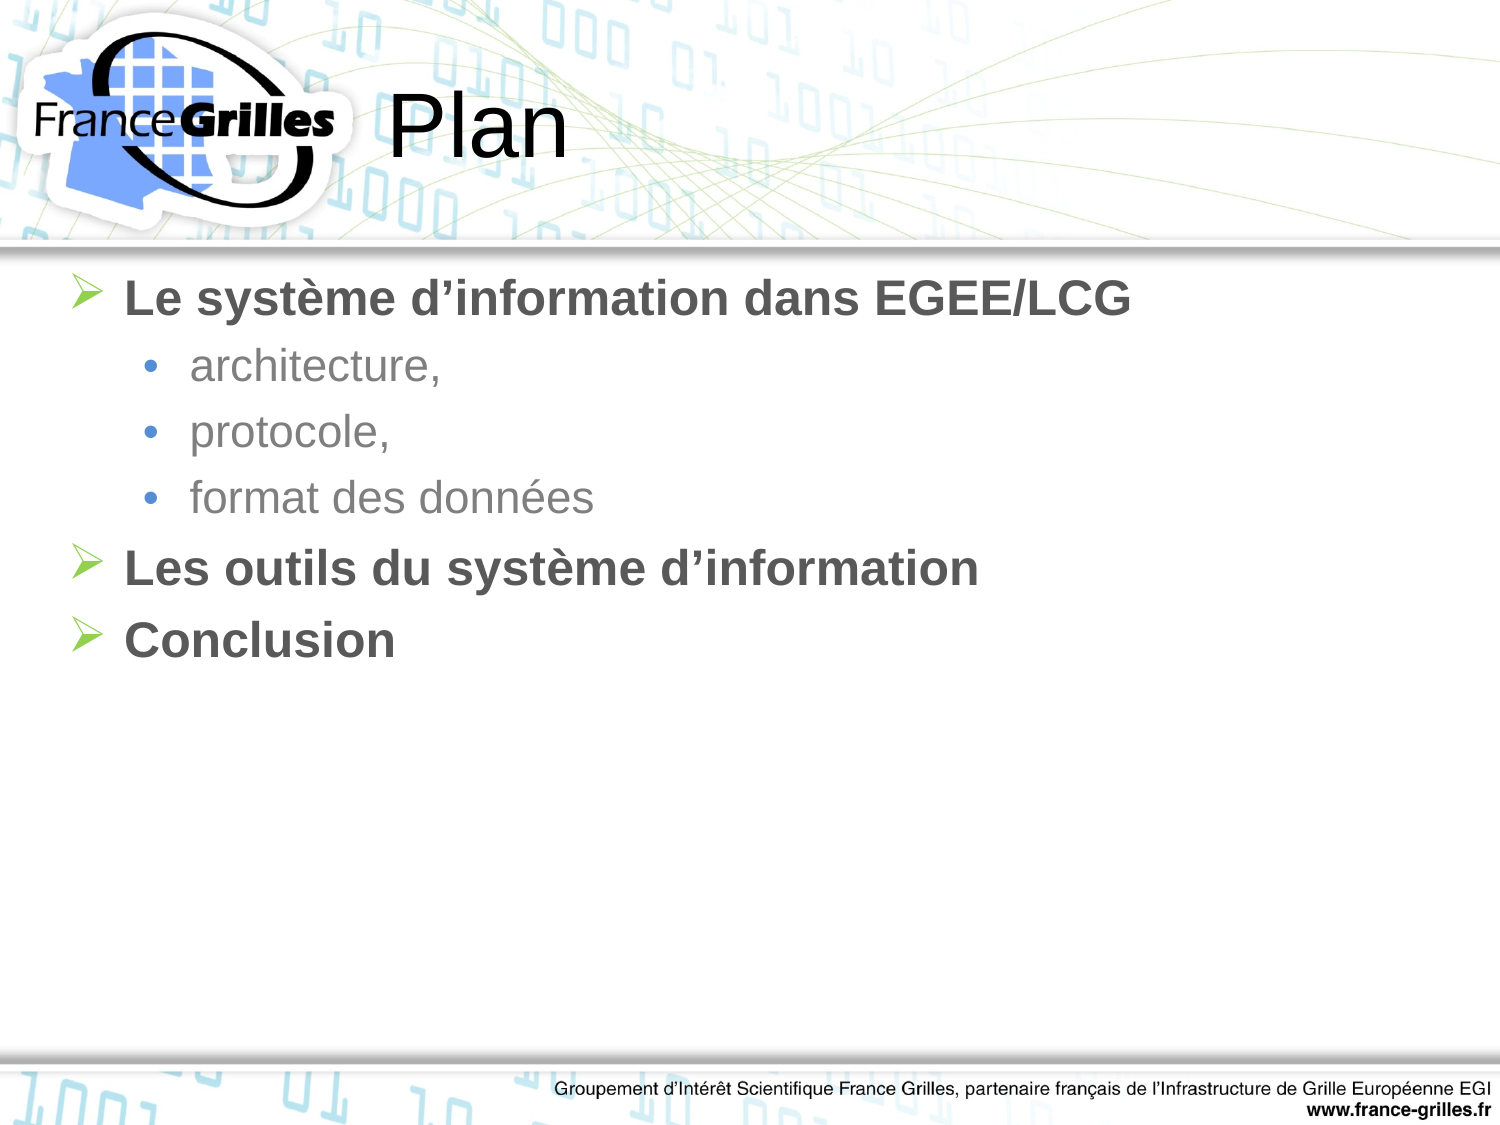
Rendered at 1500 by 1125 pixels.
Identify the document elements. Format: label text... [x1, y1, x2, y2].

list Le système d’information dans EGEE/LCG architecture, protocole, format des données Les outils du système d’information Conclusion [53, 262, 1459, 1024]
picture [0, 0, 1500, 1125]
title Plan [372, 0, 1459, 251]
